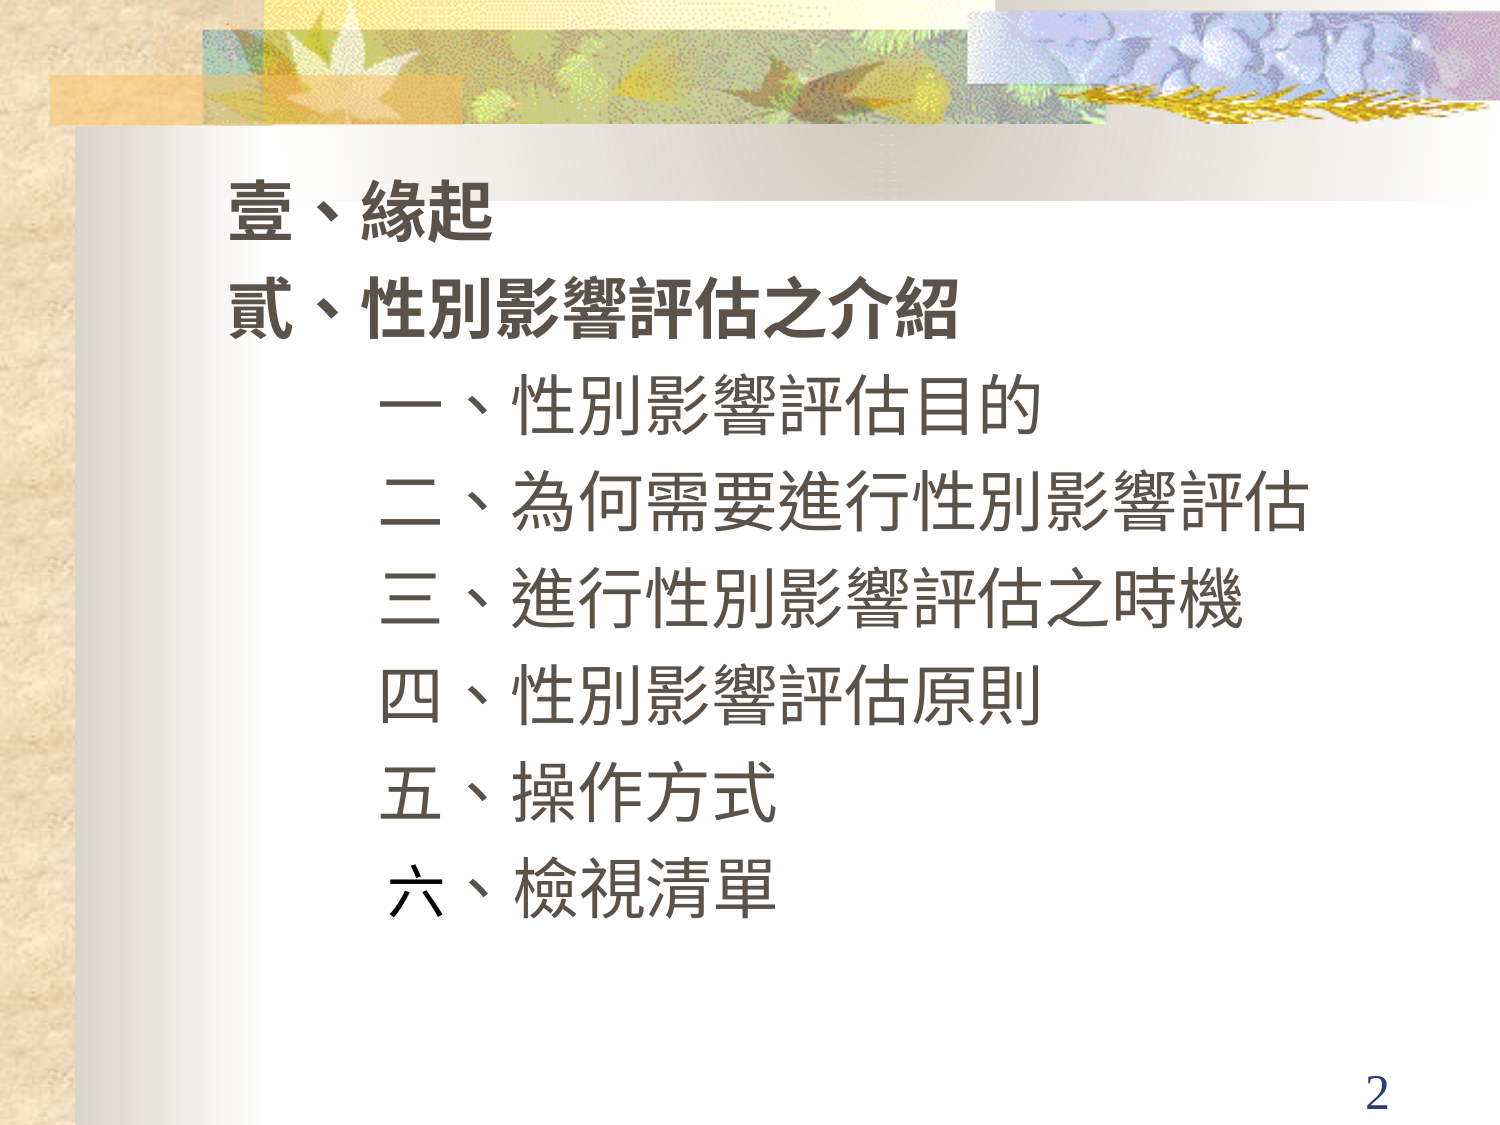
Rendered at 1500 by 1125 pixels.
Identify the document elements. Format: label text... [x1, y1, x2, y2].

list 壹、緣起 貳、性別影響評估之介紹 一、性別影響評估目的 二、為何需要進行性別影響評估 三、進行性別影響評估之時機 四、性別影響評估原則 五、操作方式 六、檢視清單 [137, 162, 1450, 1076]
text_box [1350, 1052, 1500, 1125]
